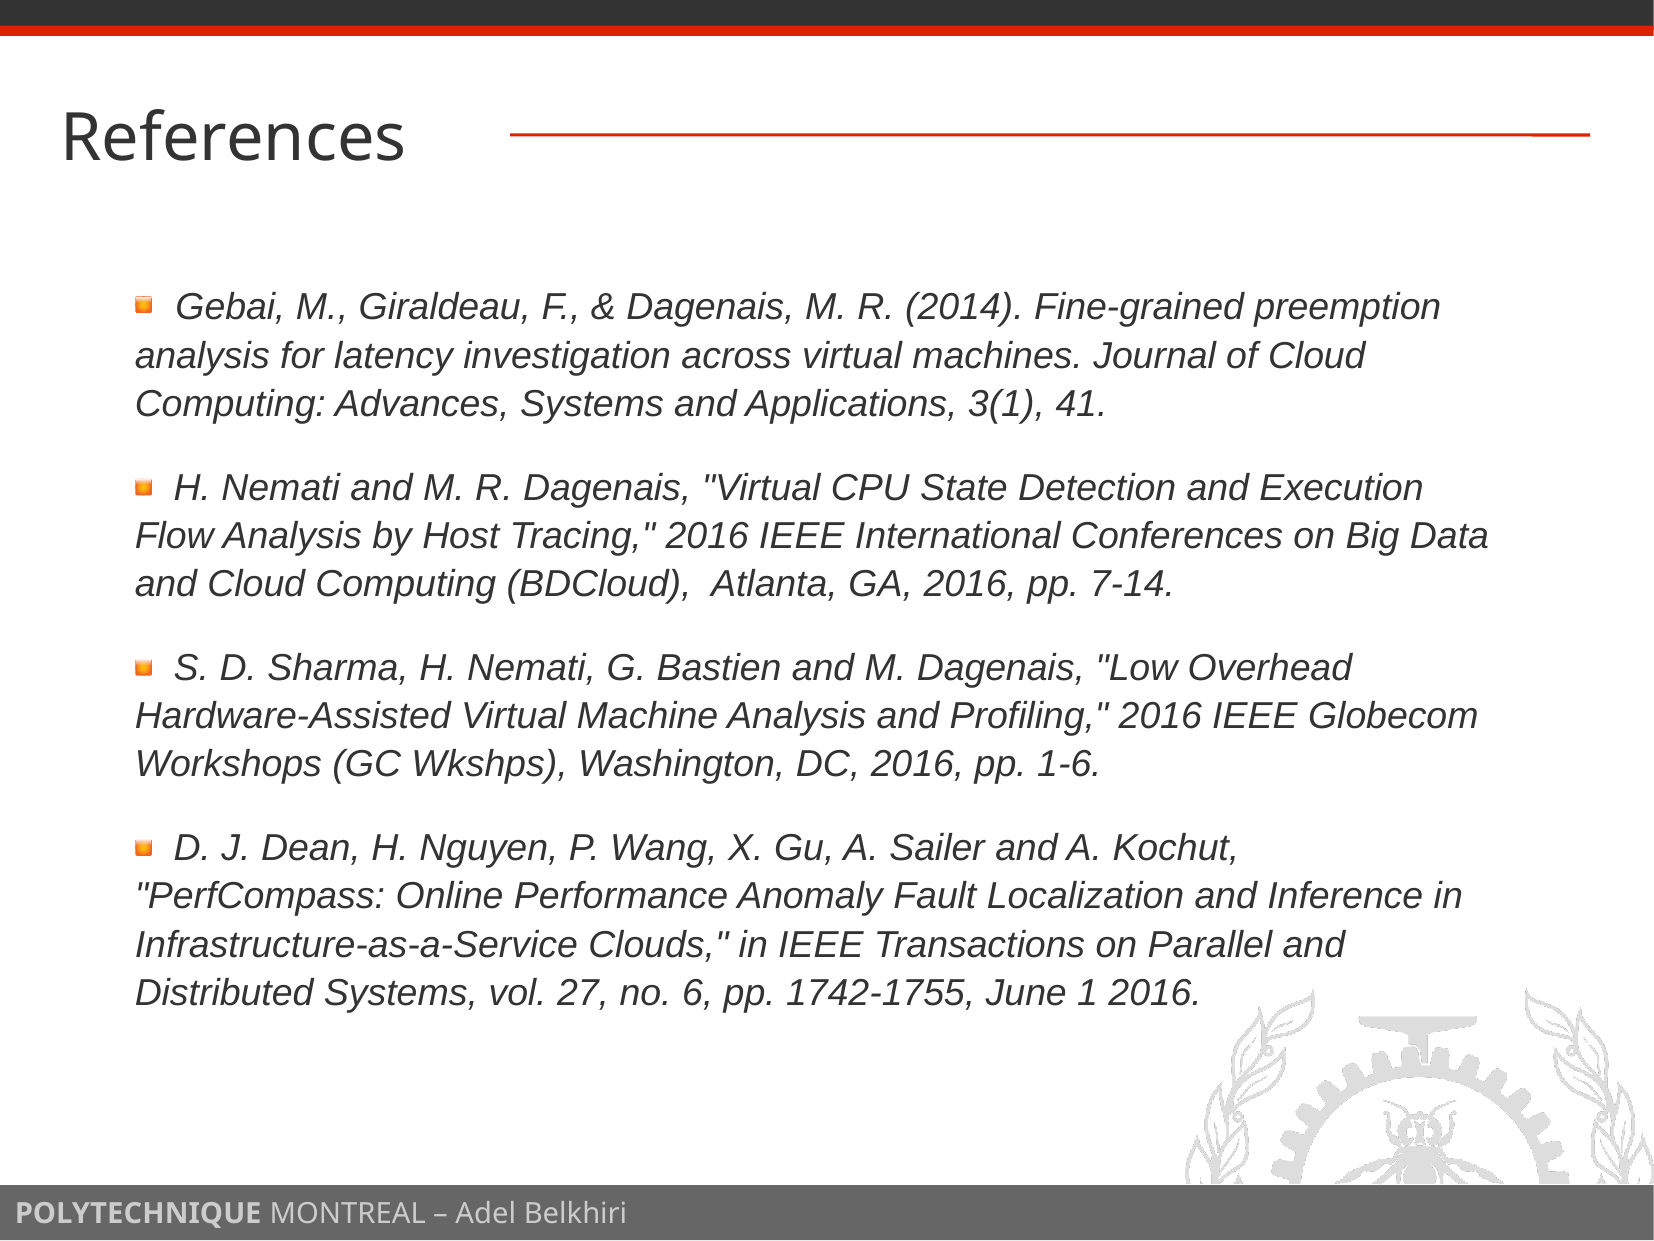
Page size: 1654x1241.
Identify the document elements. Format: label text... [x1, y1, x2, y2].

text_box [0, 0, 1654, 36]
text_box Gebai, M., Giraldeau, F., & Dagenais, M. R. (2014). Fine-grained preemption analysis for latency investigation across virtual machines. Journal of Cloud Computing: Advances, Systems and Applications, 3(1), 41. H. Nemati and M. R. Dagenais, "Virtual CPU State Detection and Execution Flow Analysis by Host Tracing," 2016 IEEE International Conferences on Big Data and Cloud Computing (BDCloud), Atlanta, GA, 2016, pp. 7-14. S. D. Sharma, H. Nemati, G. Bastien and M. Dagenais, "Low Overhead Hardware-Assisted Virtual Machine Analysis and Profiling," 2016 IEEE Globecom Workshops (GC Wkshps), Washington, DC, 2016, pp. 1-6. D. J. Dean, H. Nguyen, P. Wang, X. Gu, A. Sailer and A. Kochut, "PerfCompass: Online Performance Anomaly Fault Localization and Inference in Infrastructure-as-a-Service Clouds," in IEEE Transactions on Parallel and Distributed Systems, vol. 27, no. 6, pp. 1742-1755, June 1 2016. [45, 267, 1516, 1211]
text_box References [60, 64, 676, 163]
picture [1516, 962, 1654, 1211]
text_box POLYTECHNIQUE MONTREAL – Adel Belkhiri [0, 1185, 1654, 1241]
